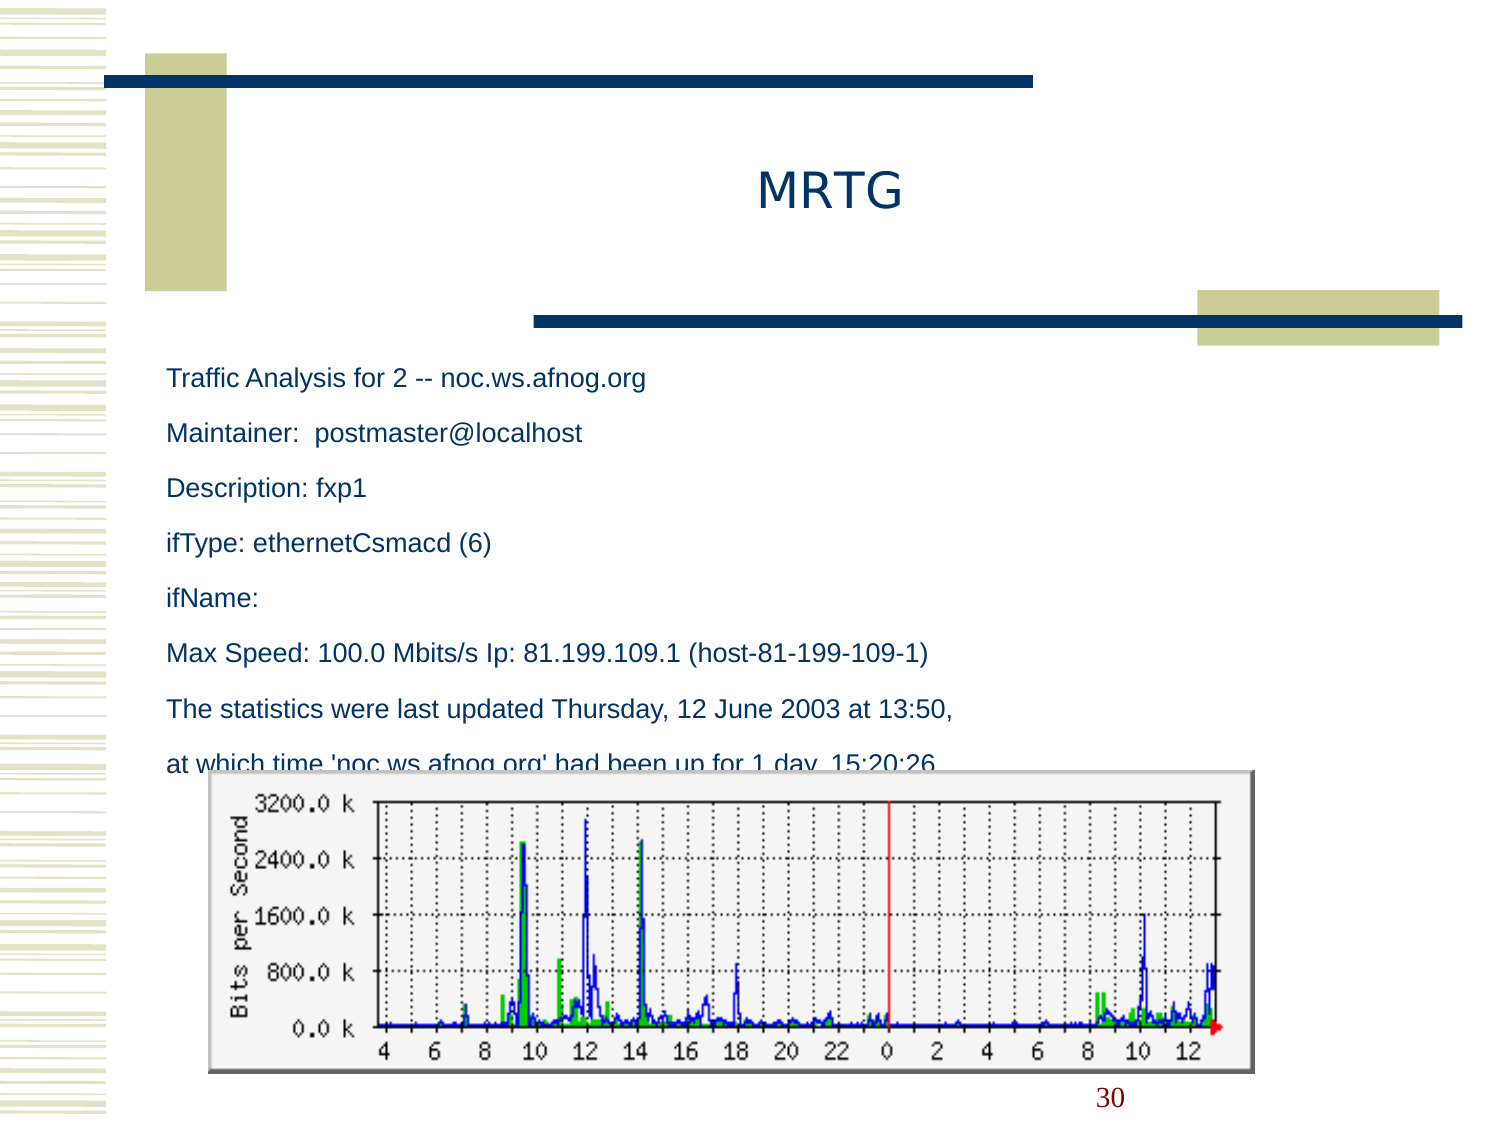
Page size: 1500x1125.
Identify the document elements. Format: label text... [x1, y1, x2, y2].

text_box Traffic Analysis for 2 -- noc.ws.afnog.org Maintainer: postmaster@localhost Description: fxp1 ifType: ethernetCsmacd (6) ifName: Max Speed: 100.0 Mbits/s Ip: 81.199.109.1 (host-81-199-109-1) The statistics were last updated Thursday, 12 June 2003 at 13:50, at which time 'noc.ws.afnog.org' had been up for 1 day, 15:20:26. [151, 344, 1355, 839]
picture [208, 770, 1255, 1074]
title MRTG [225, 99, 1437, 289]
